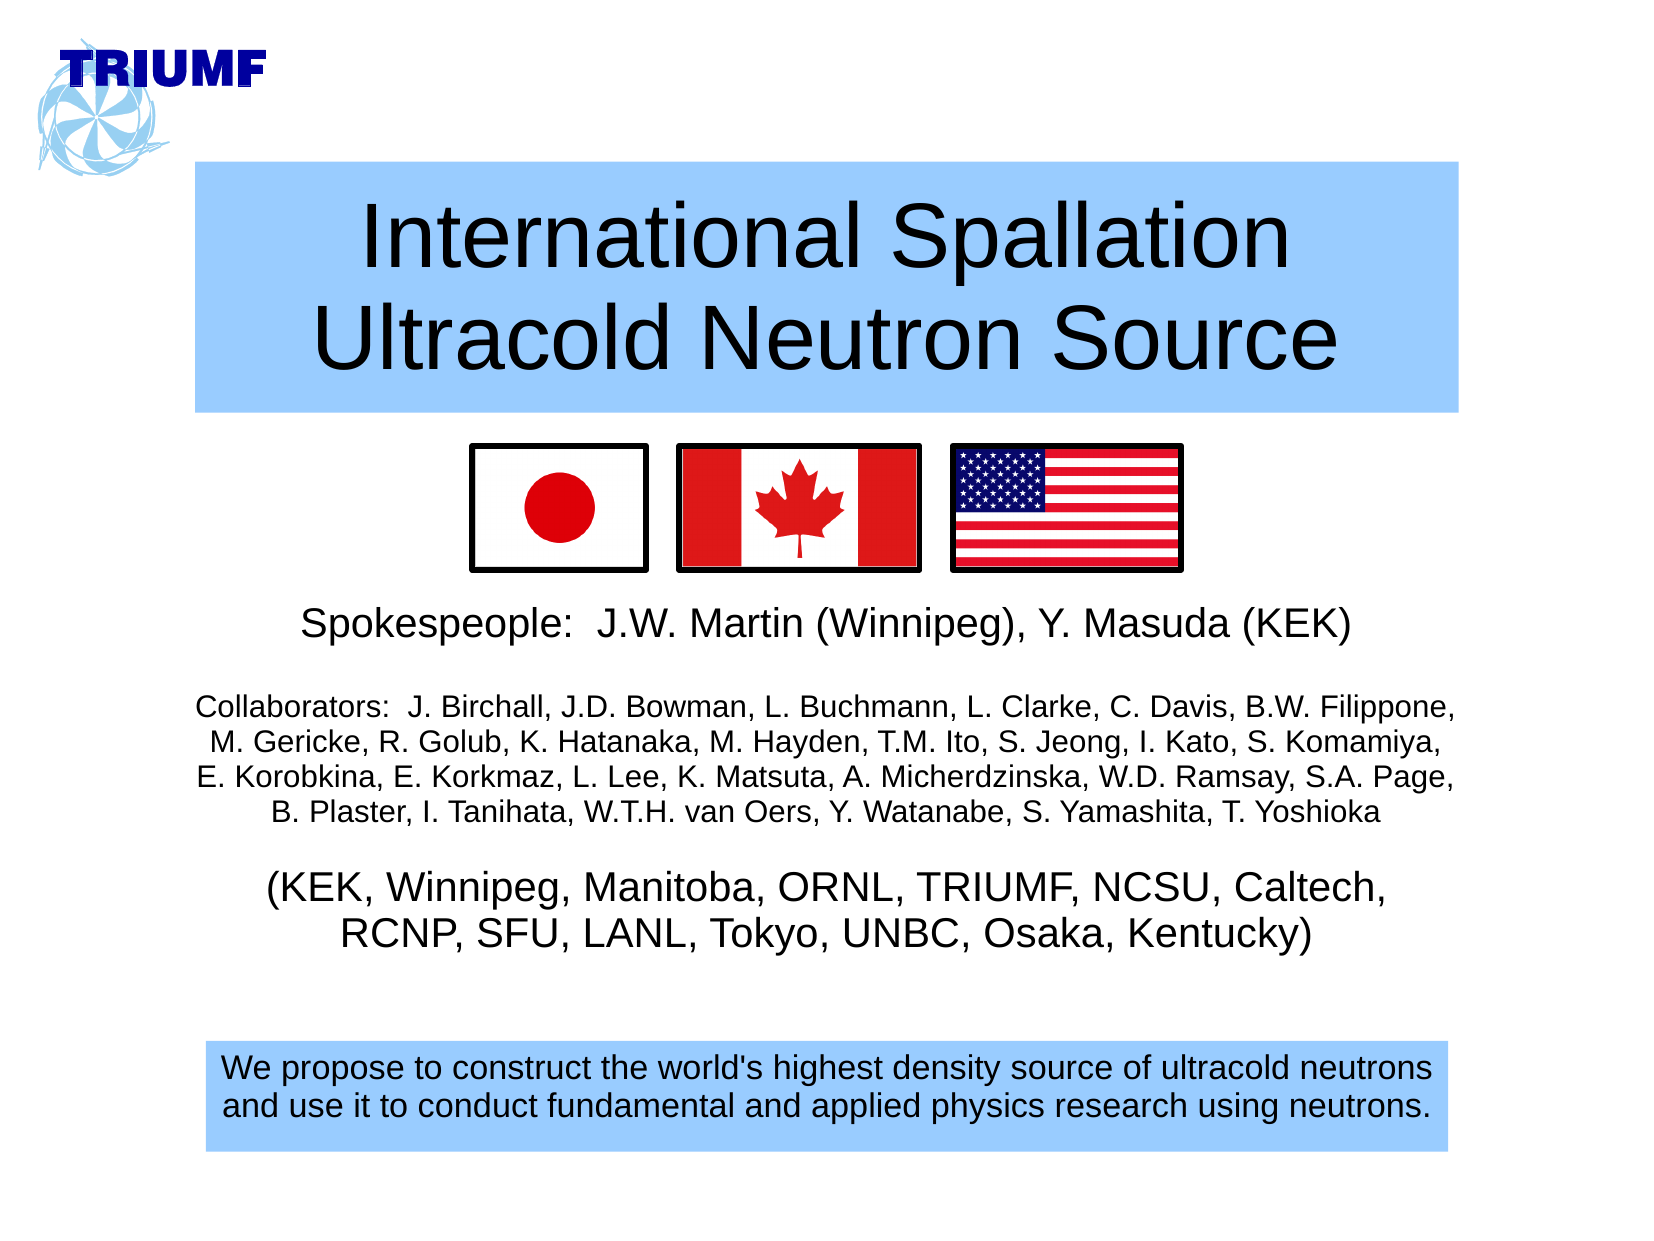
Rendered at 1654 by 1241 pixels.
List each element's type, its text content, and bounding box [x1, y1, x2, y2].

text_box Spokespeople: J.W. Martin (Winnipeg), Y. Masuda (KEK) [428, 595, 1226, 652]
picture [682, 448, 917, 567]
picture [37, 37, 266, 178]
picture [475, 448, 644, 567]
title International Spallation Ultracold Neutron Source [195, 161, 1459, 413]
picture [955, 448, 1179, 567]
text_box We propose to construct the world's highest density source of ultracold neutrons and use it to conduct fundamental and applied physics research using neutrons. [205, 1040, 1448, 1152]
subtitle Collaborators: J. Birchall, J.D. Bowman, L. Buchmann, L. Clarke, C. Davis, B.W. Filippone, M. Gericke, R. Golub, K. Hatanaka, M. Hayden, T.M. Ito, S. Jeong, I. Kato, S. Komamiya, E. Korobkina, E. Korkmaz, L. Lee, K. Matsuta, A. Micherdzinska, W.D. Ramsay, S.A. Page, B. Plaster, I. Tanihata, W.T.H. van Oers, Y. Watanabe, S. Yamashita, T. Yoshioka (KEK, Winnipeg, Manitoba, ORNL, TRIUMF, NCSU, Caltech, RCNP, SFU, LANL, Tokyo, UNBC, Osaka, Kentucky) [88, 655, 1565, 991]
